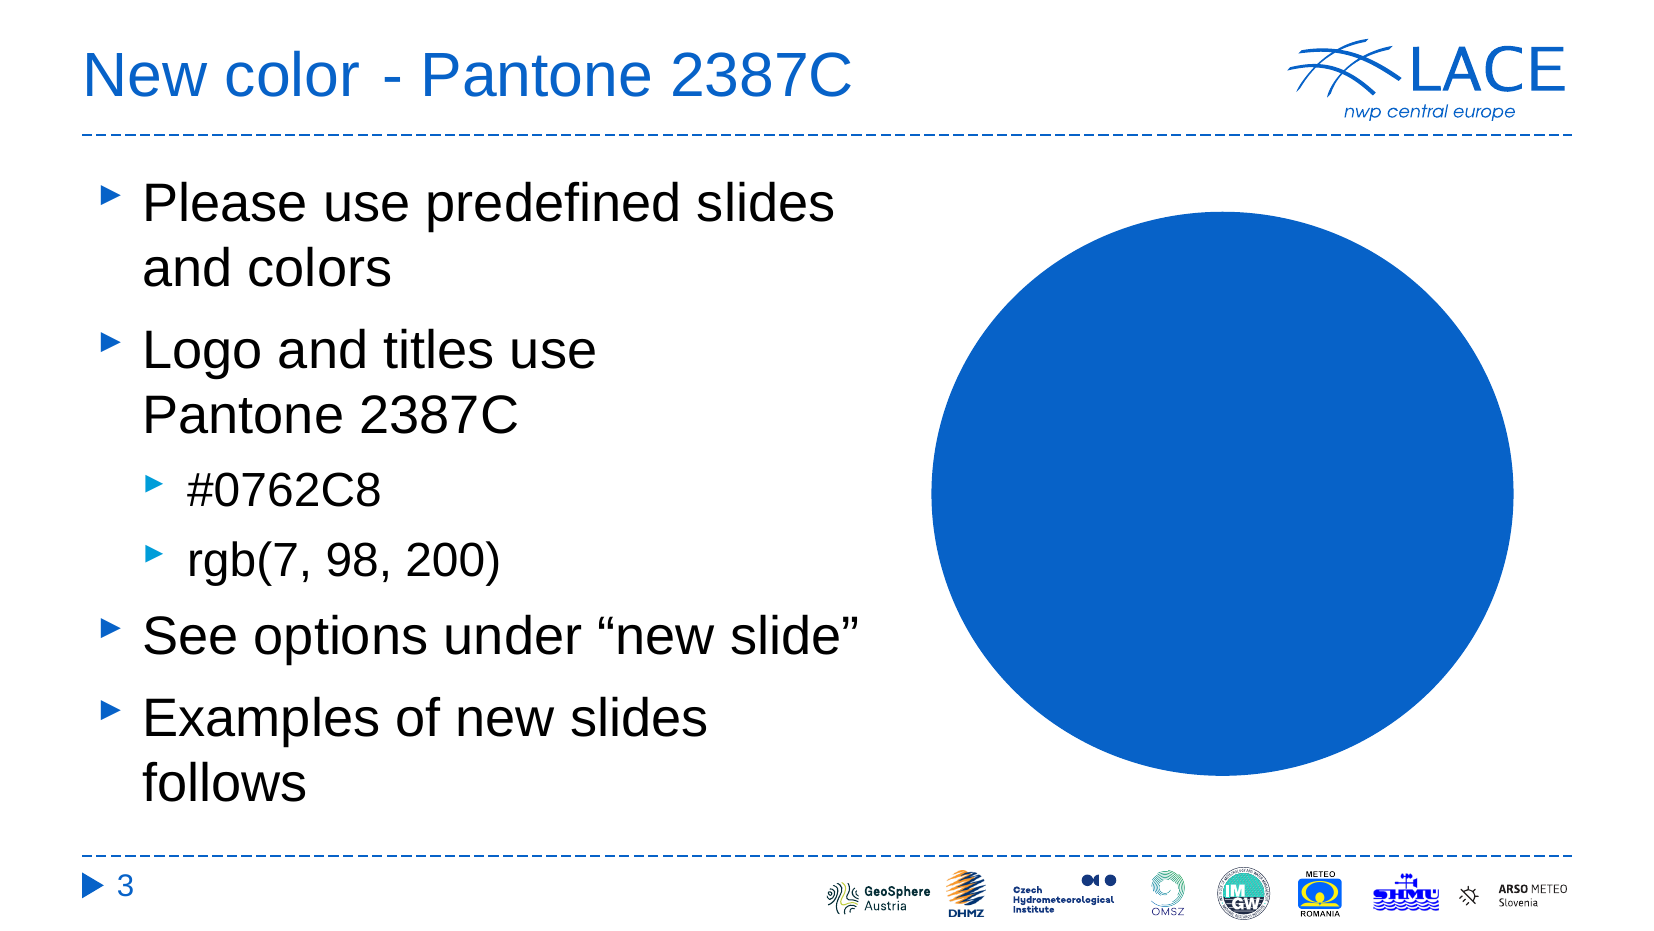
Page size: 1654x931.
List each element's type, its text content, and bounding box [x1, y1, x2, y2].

text_box [933, 213, 1512, 775]
picture [946, 870, 986, 917]
title New color - Pantone 2387C [82, 14, 1286, 135]
picture [1296, 870, 1344, 918]
list Please use predefined slides and colors Logo and titles use Pantone 2387C #0762C8 rgb(7, 98, 200) See options under “new slide” Examples of new slides follows [82, 159, 898, 845]
picture [1373, 873, 1439, 911]
picture [1151, 870, 1185, 918]
